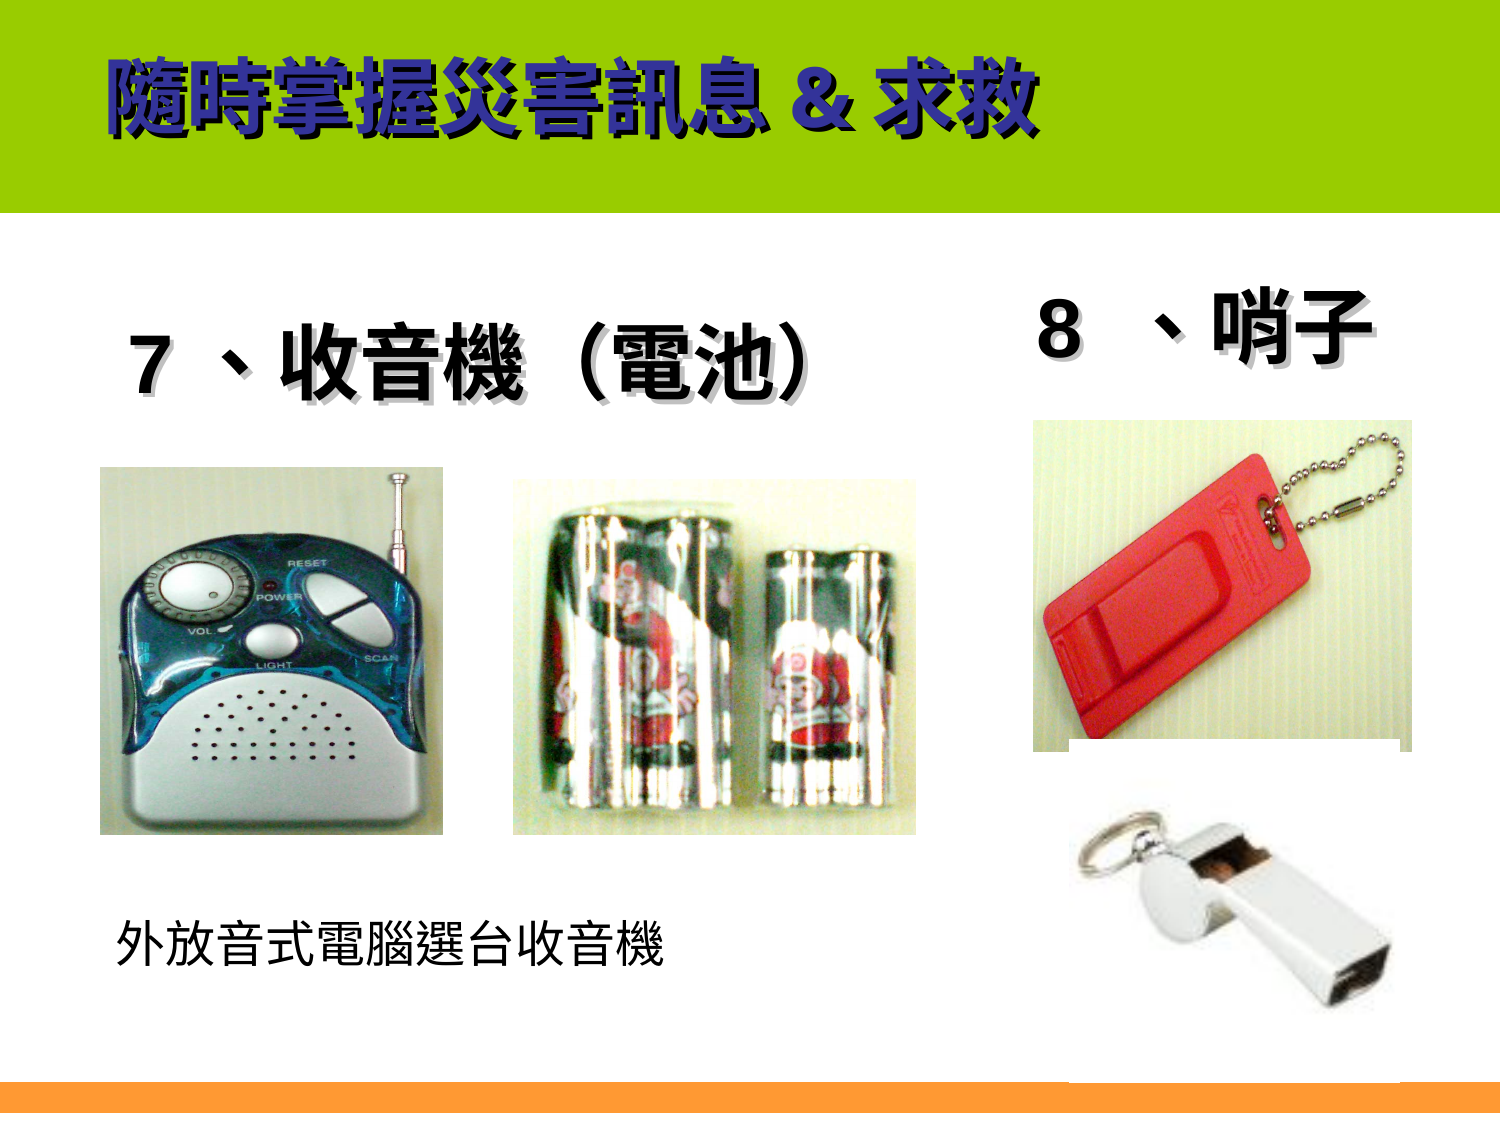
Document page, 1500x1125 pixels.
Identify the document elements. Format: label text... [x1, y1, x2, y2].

title 隨時掌握災害訊息&求救 [88, 0, 1211, 188]
text_box 外放音式電腦選台收音機 [100, 905, 680, 980]
text_box 8 、哨子 [1022, 267, 1400, 382]
picture [513, 479, 916, 835]
picture [1033, 420, 1412, 1083]
picture [100, 467, 443, 835]
text_box 7、收音機（電池） [112, 303, 875, 418]
